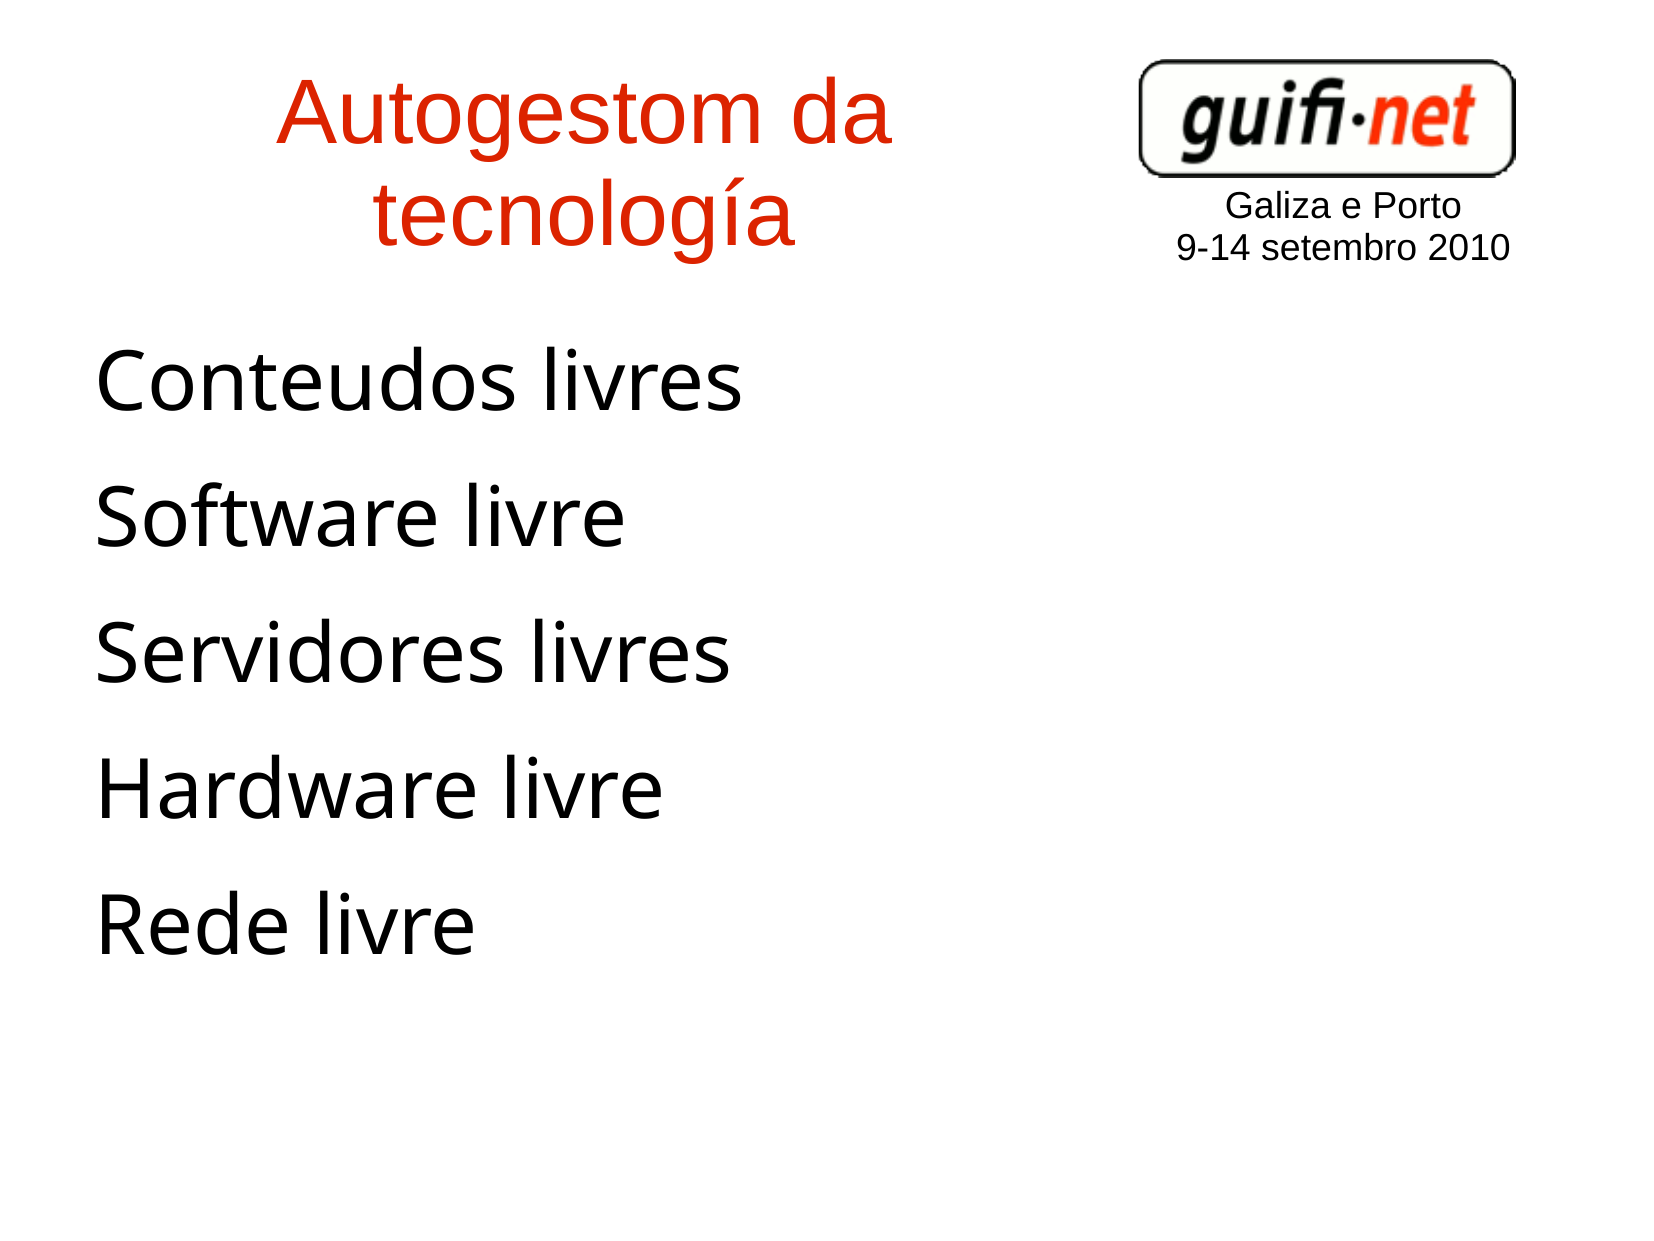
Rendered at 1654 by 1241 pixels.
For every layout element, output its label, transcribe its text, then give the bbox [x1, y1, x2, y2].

text_box Galiza e Porto 9-14 setembro 2010 [1033, 177, 1654, 277]
picture [1137, 59, 1516, 177]
title Autogestom da tecnología [76, 60, 1093, 266]
list Conteudos livres Software livre Servidores livres Hardware livre Rede livre [76, 324, 1565, 1129]
